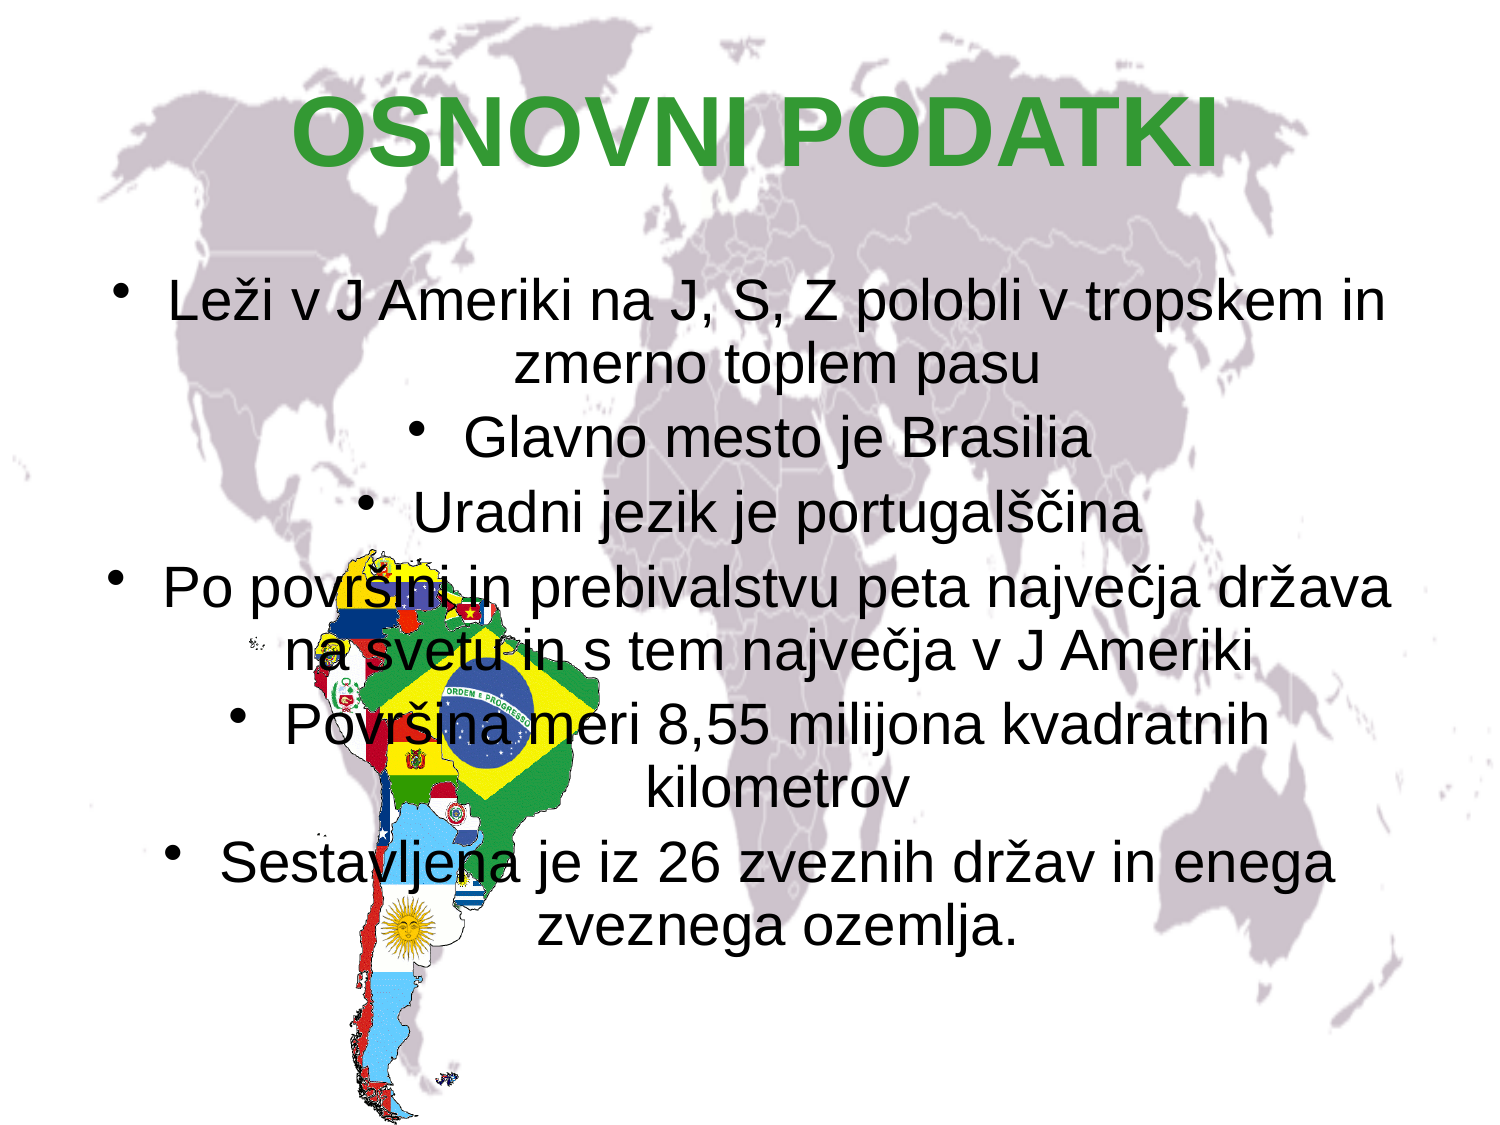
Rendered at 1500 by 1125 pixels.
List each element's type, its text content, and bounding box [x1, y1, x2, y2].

list Leži v J Ameriki na J, S, Z polobli v tropskem in zmerno toplem pasu Glavno mesto je Brasilia Uradni jezik je portugalščina Po površini in prebivalstvu peta največja država na svetu in s tem največja v J Ameriki Površina meri 8,55 milijona kvadratnih kilometrov Sestavljena je iz 26 zveznih držav in enega zveznega ozemlja. [75, 262, 1425, 1005]
title OSNOVNI PODATKI [242, 45, 1270, 208]
picture [0, 0, 1500, 1125]
